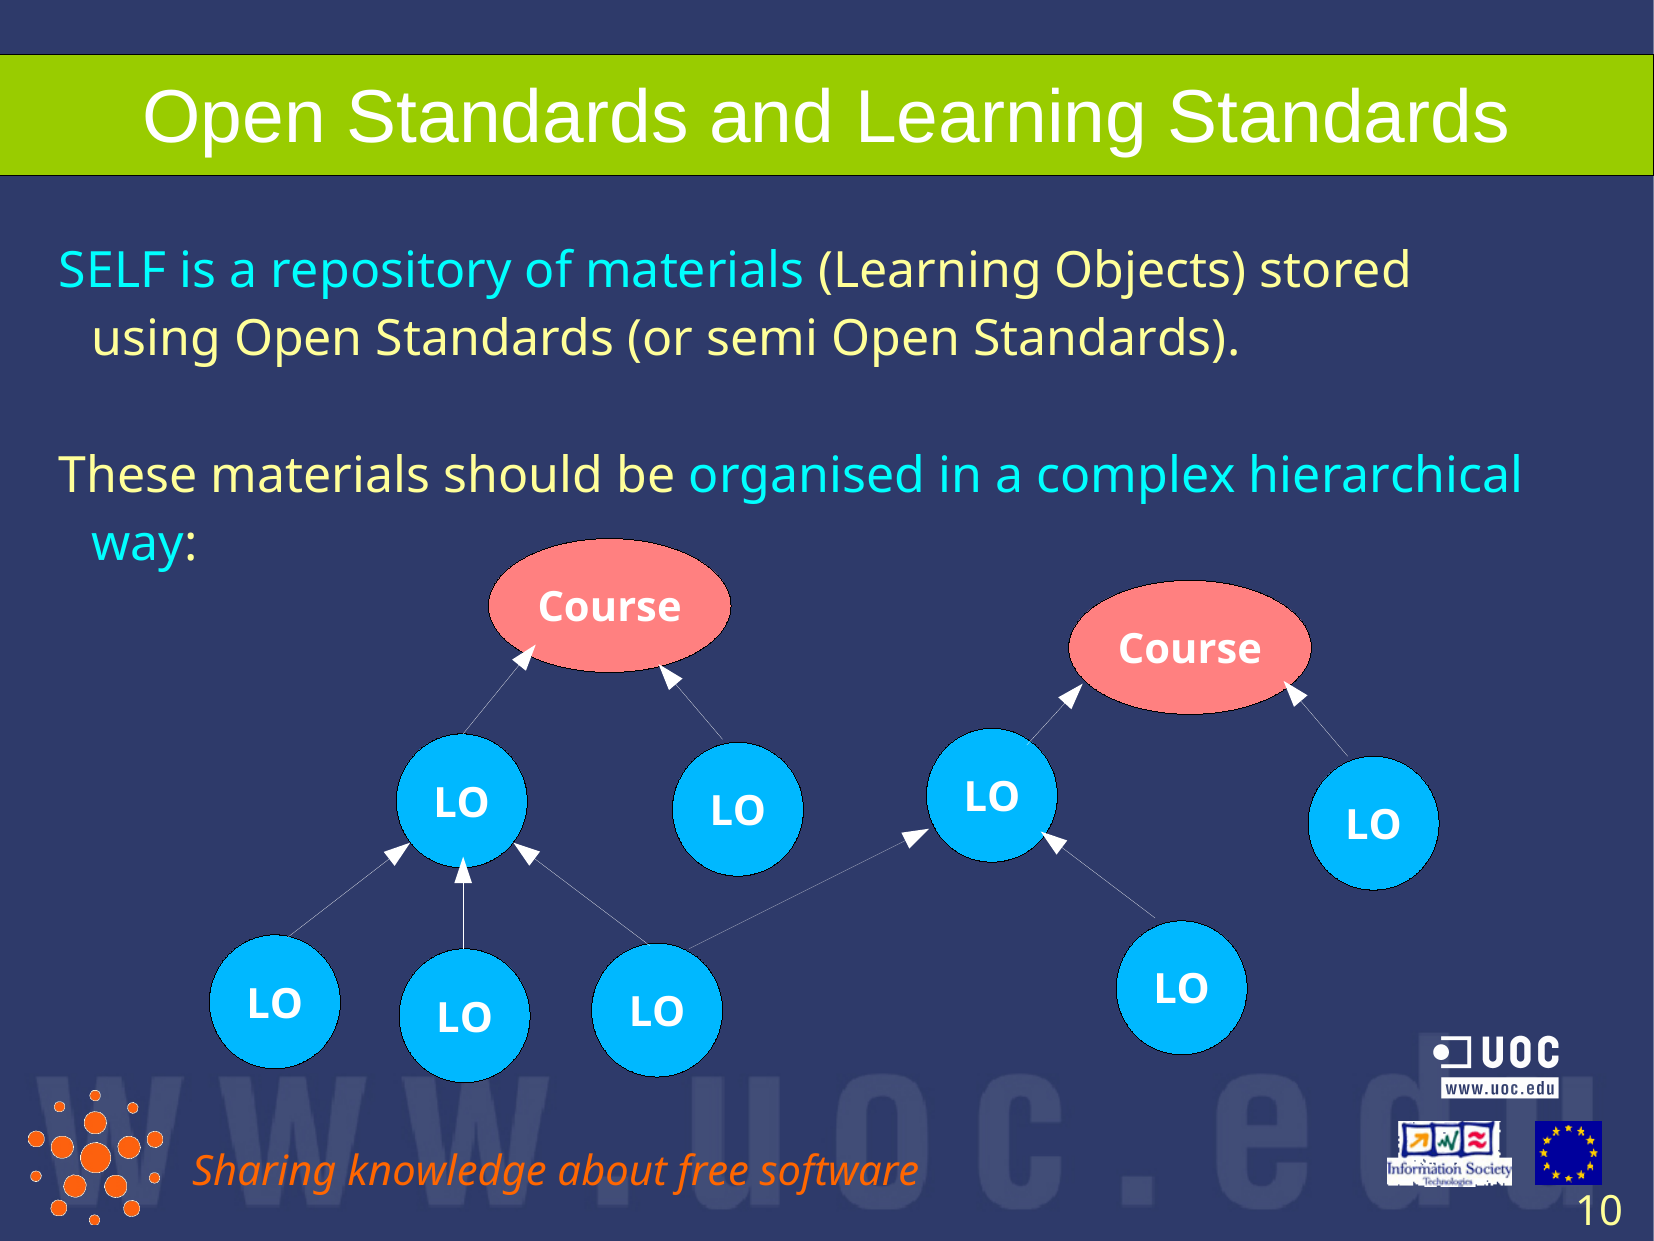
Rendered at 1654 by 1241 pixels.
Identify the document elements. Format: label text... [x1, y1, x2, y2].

text_box LO [591, 943, 723, 1078]
text_box LO [1308, 756, 1440, 891]
text_box LO [672, 742, 804, 877]
text_box Course [1068, 580, 1312, 715]
text_box SELF is a repository of materials (Learning Objects) stored using Open Standards (or semi Open Standards). These materials should be organised in a complex hierarchical way: [59, 233, 1542, 567]
picture [0, 0, 1654, 54]
text_box LO [1116, 920, 1248, 1055]
picture [0, 176, 1654, 1241]
text_box LO [396, 733, 528, 868]
text_box Course [488, 538, 732, 673]
text_box LO [399, 948, 531, 1083]
title Open Standards and Learning Standards [82, 60, 1571, 174]
text_box LO [209, 934, 341, 1069]
text_box LO [926, 728, 1058, 863]
